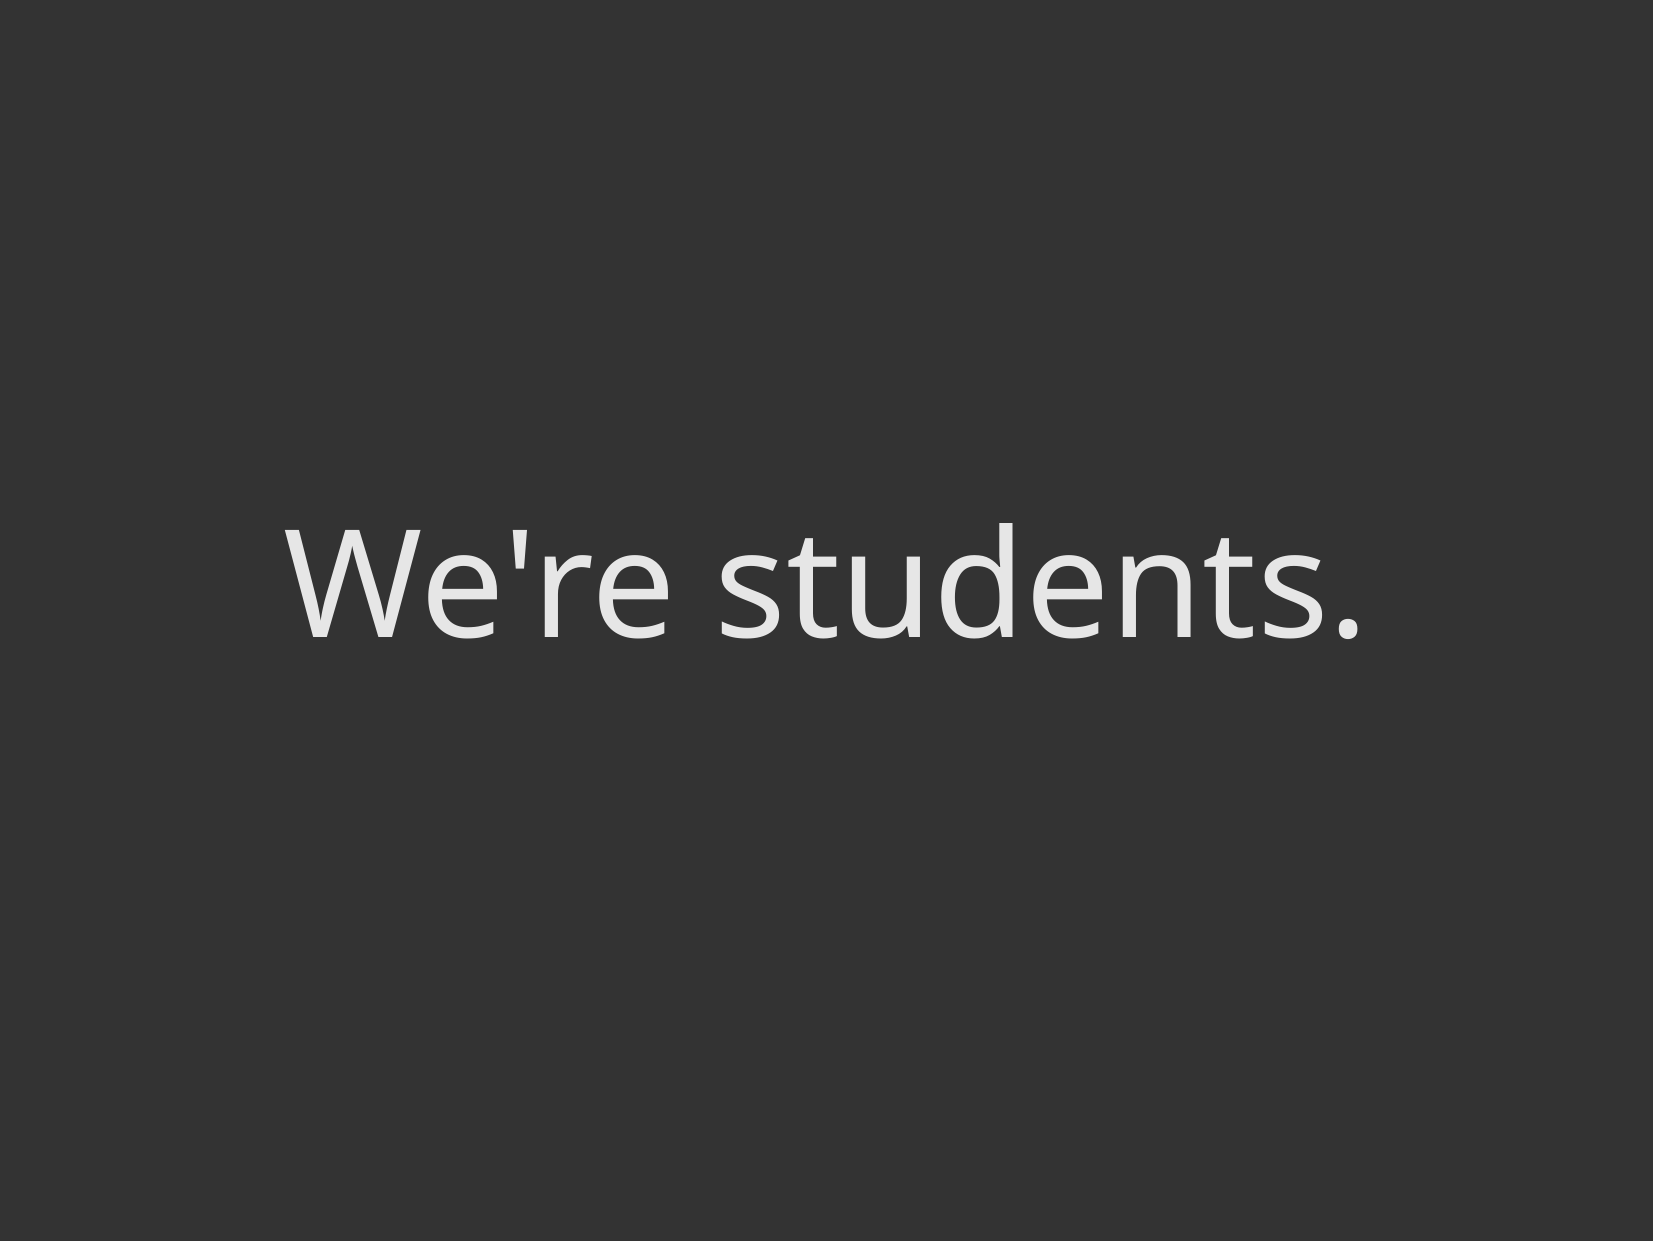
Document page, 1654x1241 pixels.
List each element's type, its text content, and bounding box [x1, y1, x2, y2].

subtitle We're students. [82, 56, 1571, 1102]
